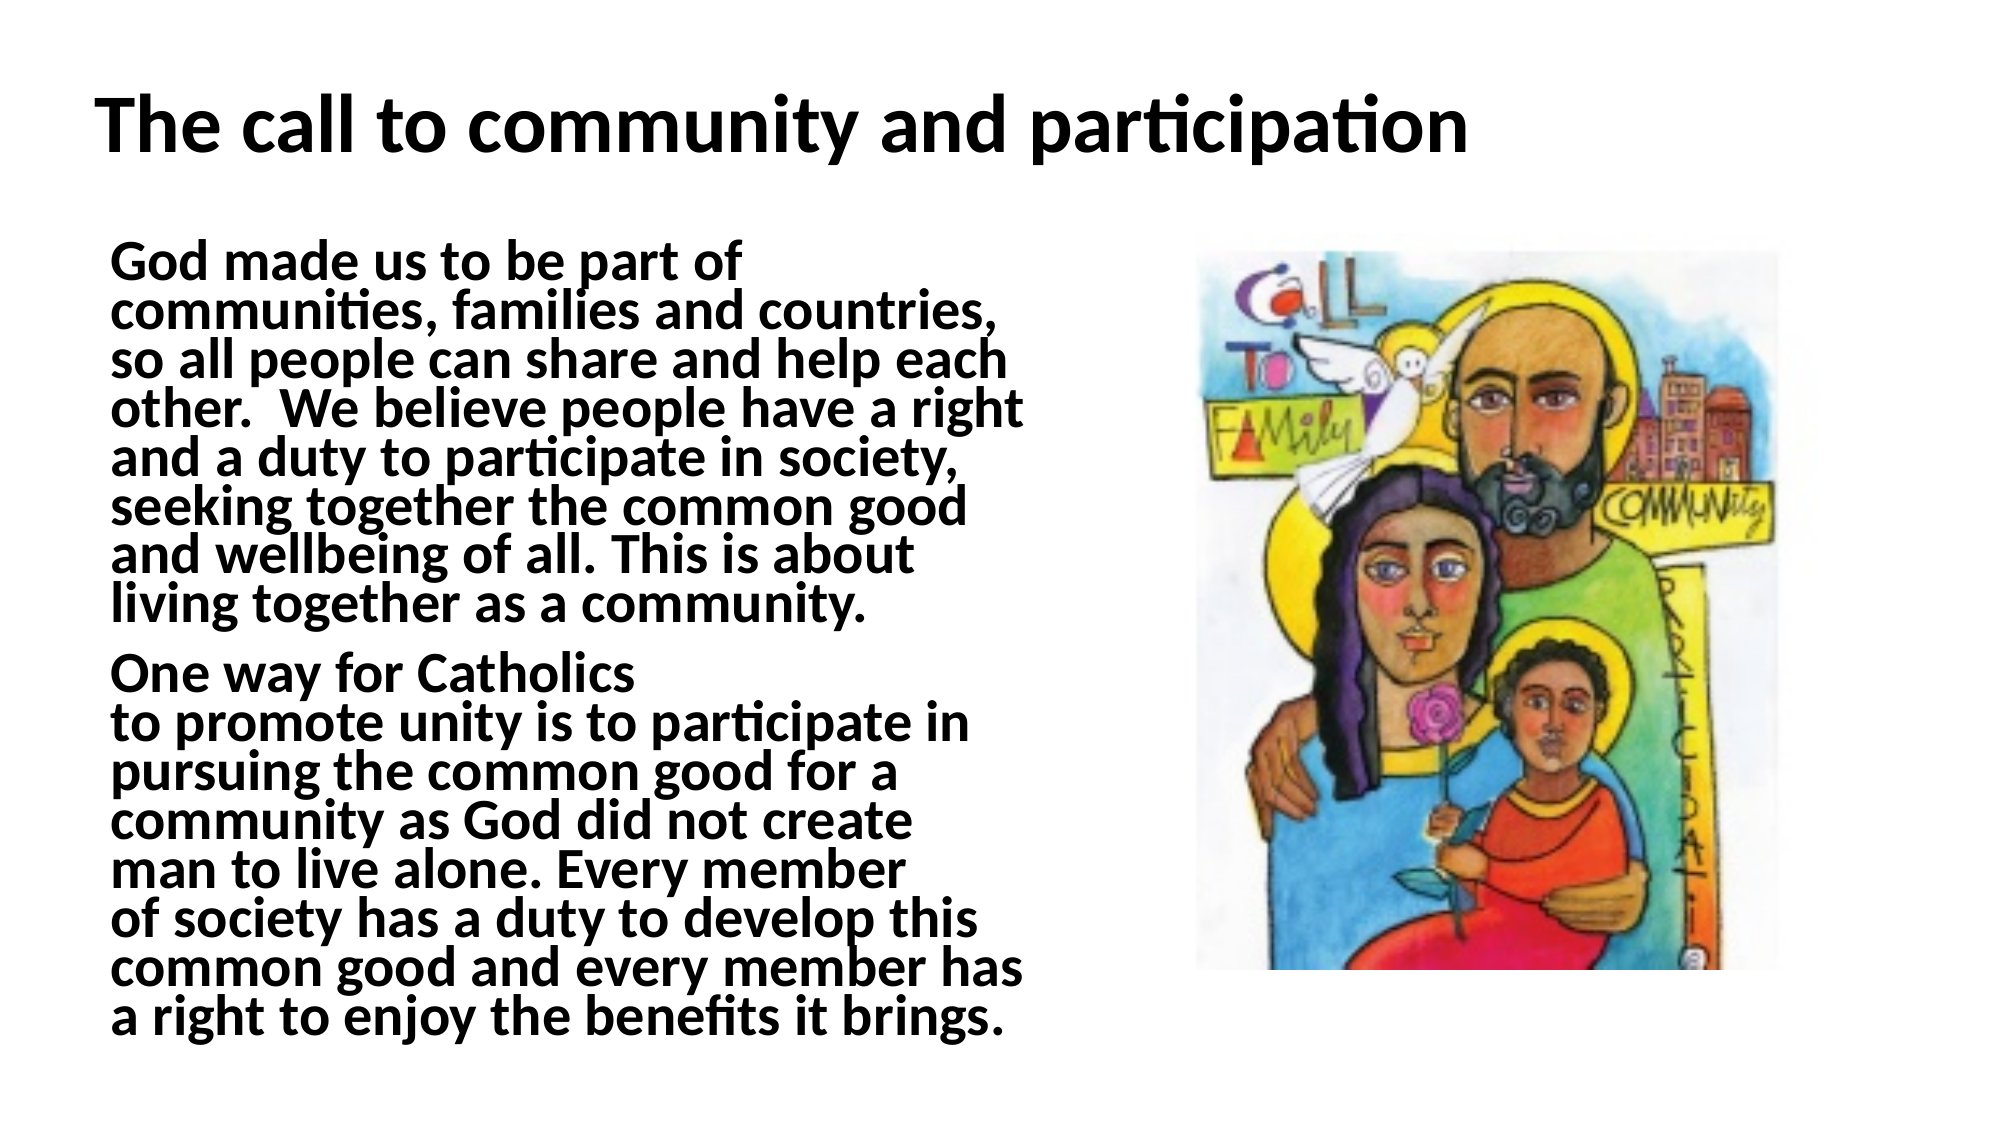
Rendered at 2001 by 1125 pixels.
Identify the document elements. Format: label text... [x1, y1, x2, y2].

title The call to community and participation [79, 16, 1805, 235]
picture [1146, 234, 1821, 970]
list God made us to be part of communities, families and countries, so all people can share and help each other. We believe people have a right and a duty to participate in society, seeking together the common good and wellbeing of all. This is about living together as a community. One way for Catholics to promote unity is to participate in pursuing the common good for a community as God did not create man to live alone. Every member of society has a duty to develop this common good and every member has a right to enjoy the benefits it brings. [95, 234, 1044, 1069]
